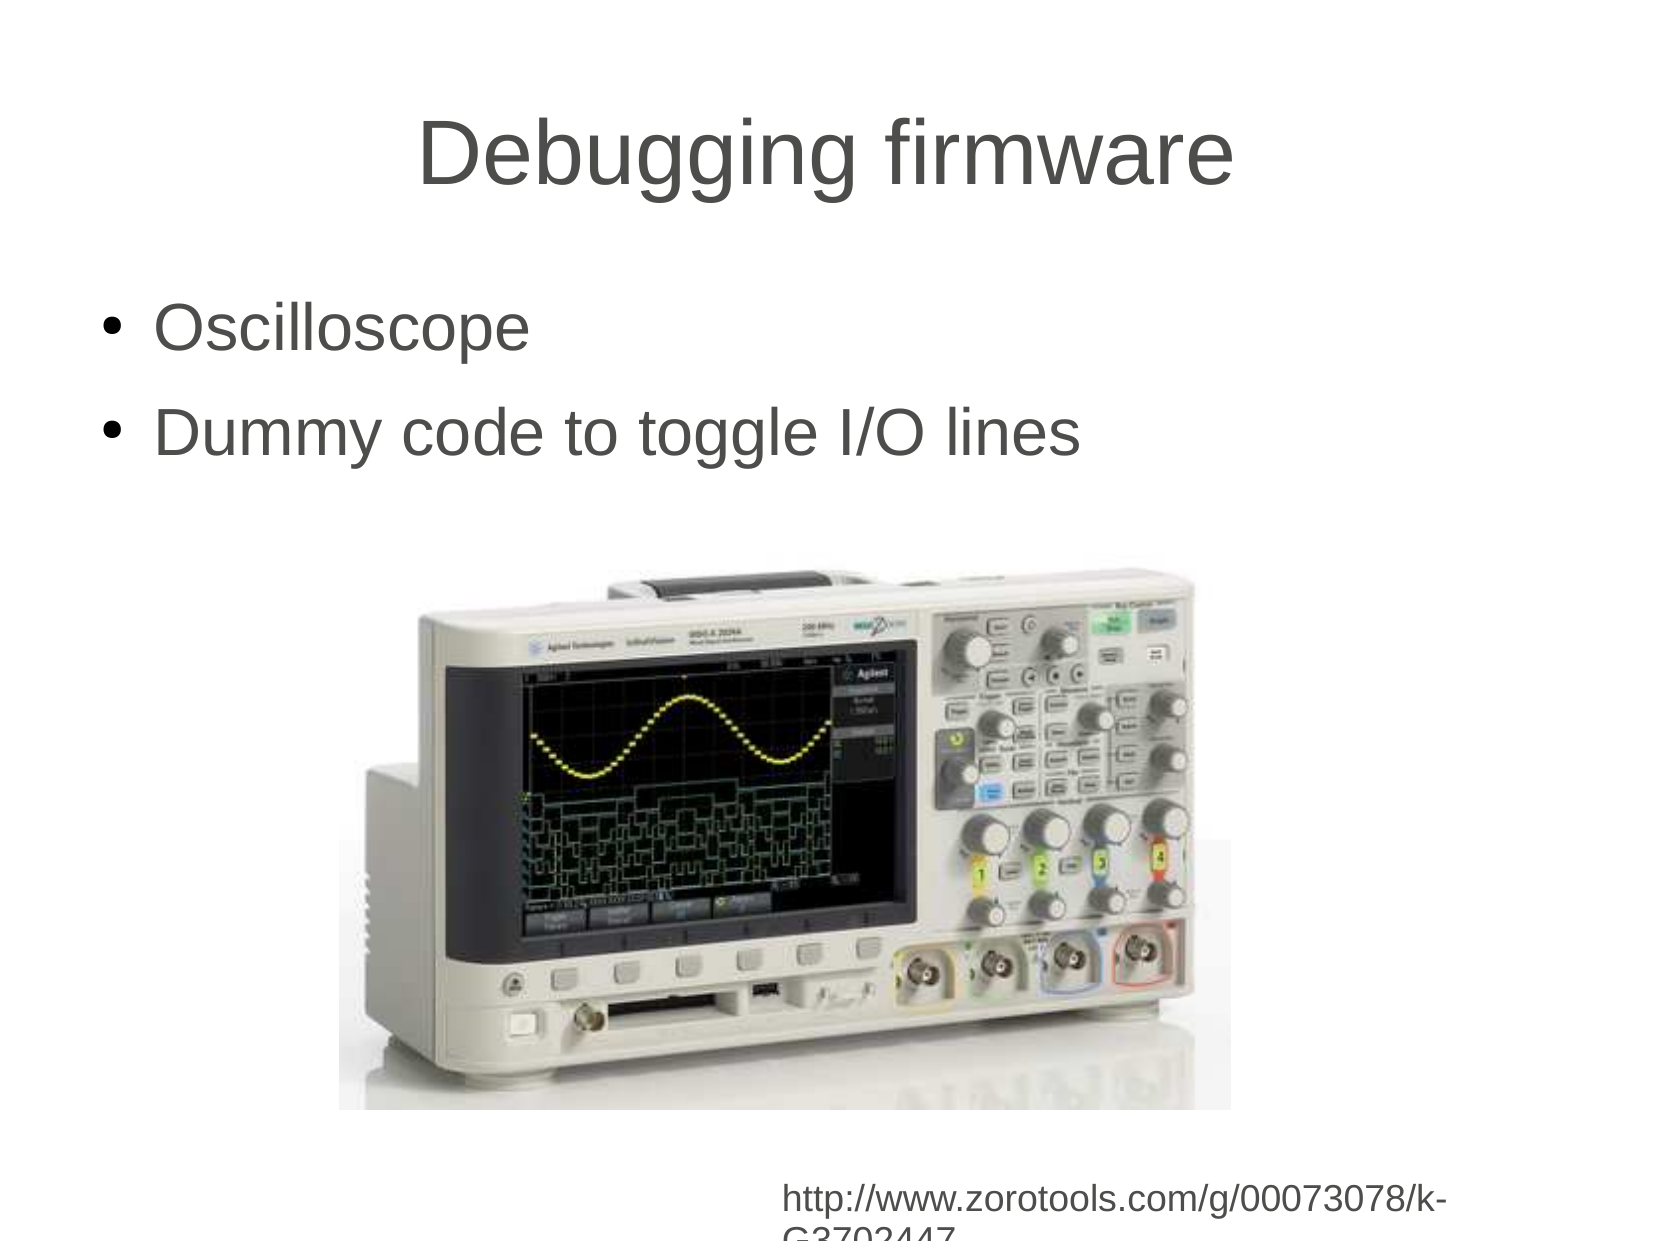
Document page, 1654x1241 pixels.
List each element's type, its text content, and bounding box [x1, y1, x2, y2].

text_box http://www.zorotools.com/g/00073078/k-G3702447 [767, 1170, 1636, 1227]
title Debugging firmware [82, 49, 1571, 257]
picture [339, 539, 1231, 1111]
list Oscilloscope Dummy code to toggle I/O lines [82, 290, 1571, 1010]
